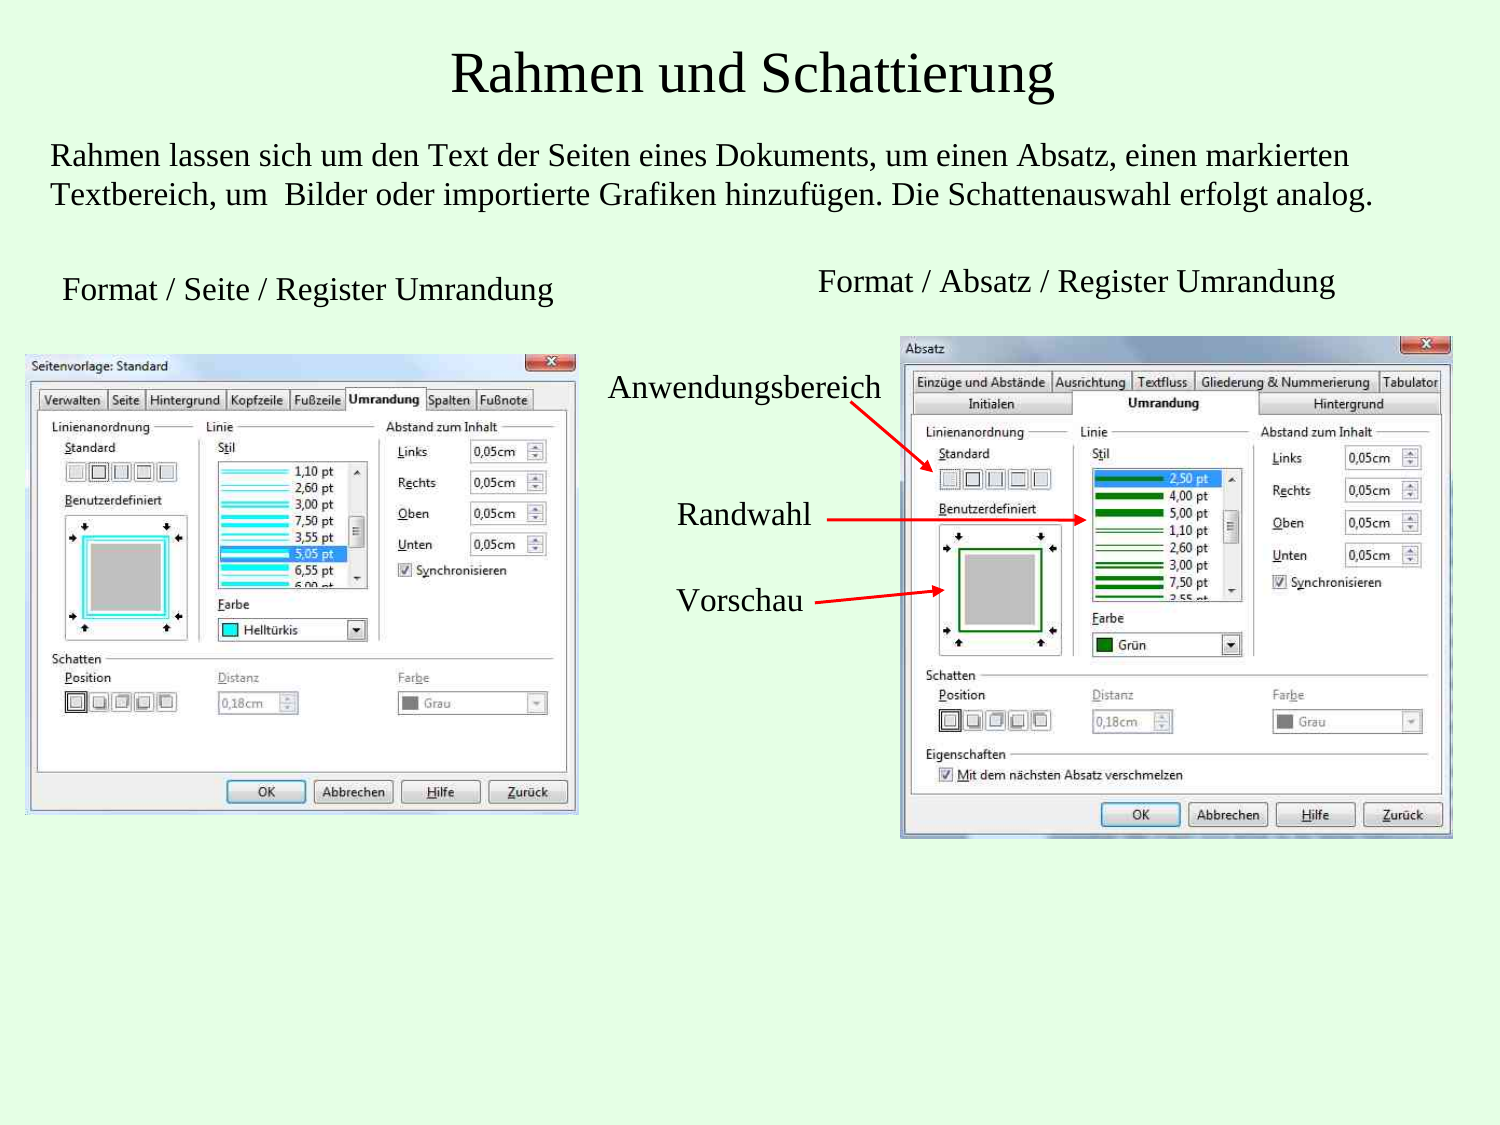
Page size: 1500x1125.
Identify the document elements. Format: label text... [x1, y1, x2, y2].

text_box Format / Absatz / Register Umrandung [803, 251, 1406, 308]
text_box Anwendungsbereich [592, 357, 900, 414]
text_box Format / Seite / Register Umrandung [47, 259, 591, 316]
text_box Randwahl [662, 484, 827, 540]
picture [25, 354, 579, 816]
title Rahmen und Schattierung [115, 18, 1391, 119]
text_box Rahmen lassen sich um den Text der Seiten eines Dokuments, um einen Absatz, einen markierten Textbereich, um Bilder oder importierte Grafiken hinzufügen. Die Schattenauswahl erfolgt analog. [35, 124, 1475, 221]
text_box Vorschau [661, 570, 819, 626]
picture [900, 336, 1453, 839]
